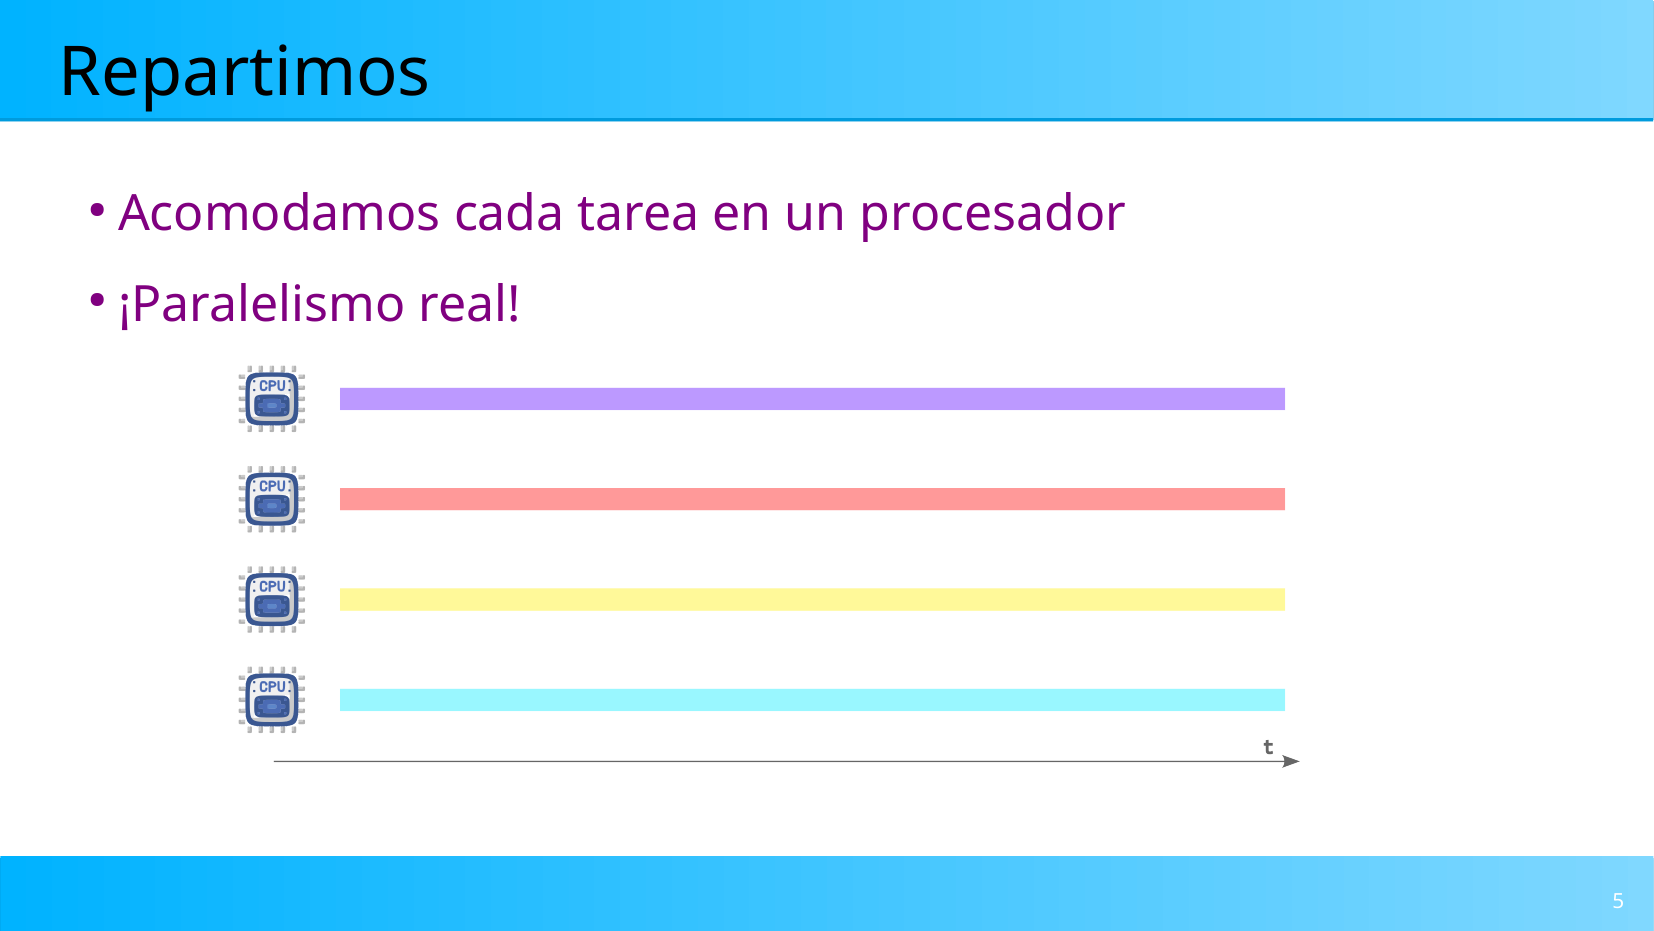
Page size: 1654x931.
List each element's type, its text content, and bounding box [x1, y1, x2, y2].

title Repartimos [59, 29, 1595, 108]
list Acomodamos cada tarea en un procesador ¡Paralelismo real! [59, 177, 1595, 768]
picture [236, 363, 1300, 768]
